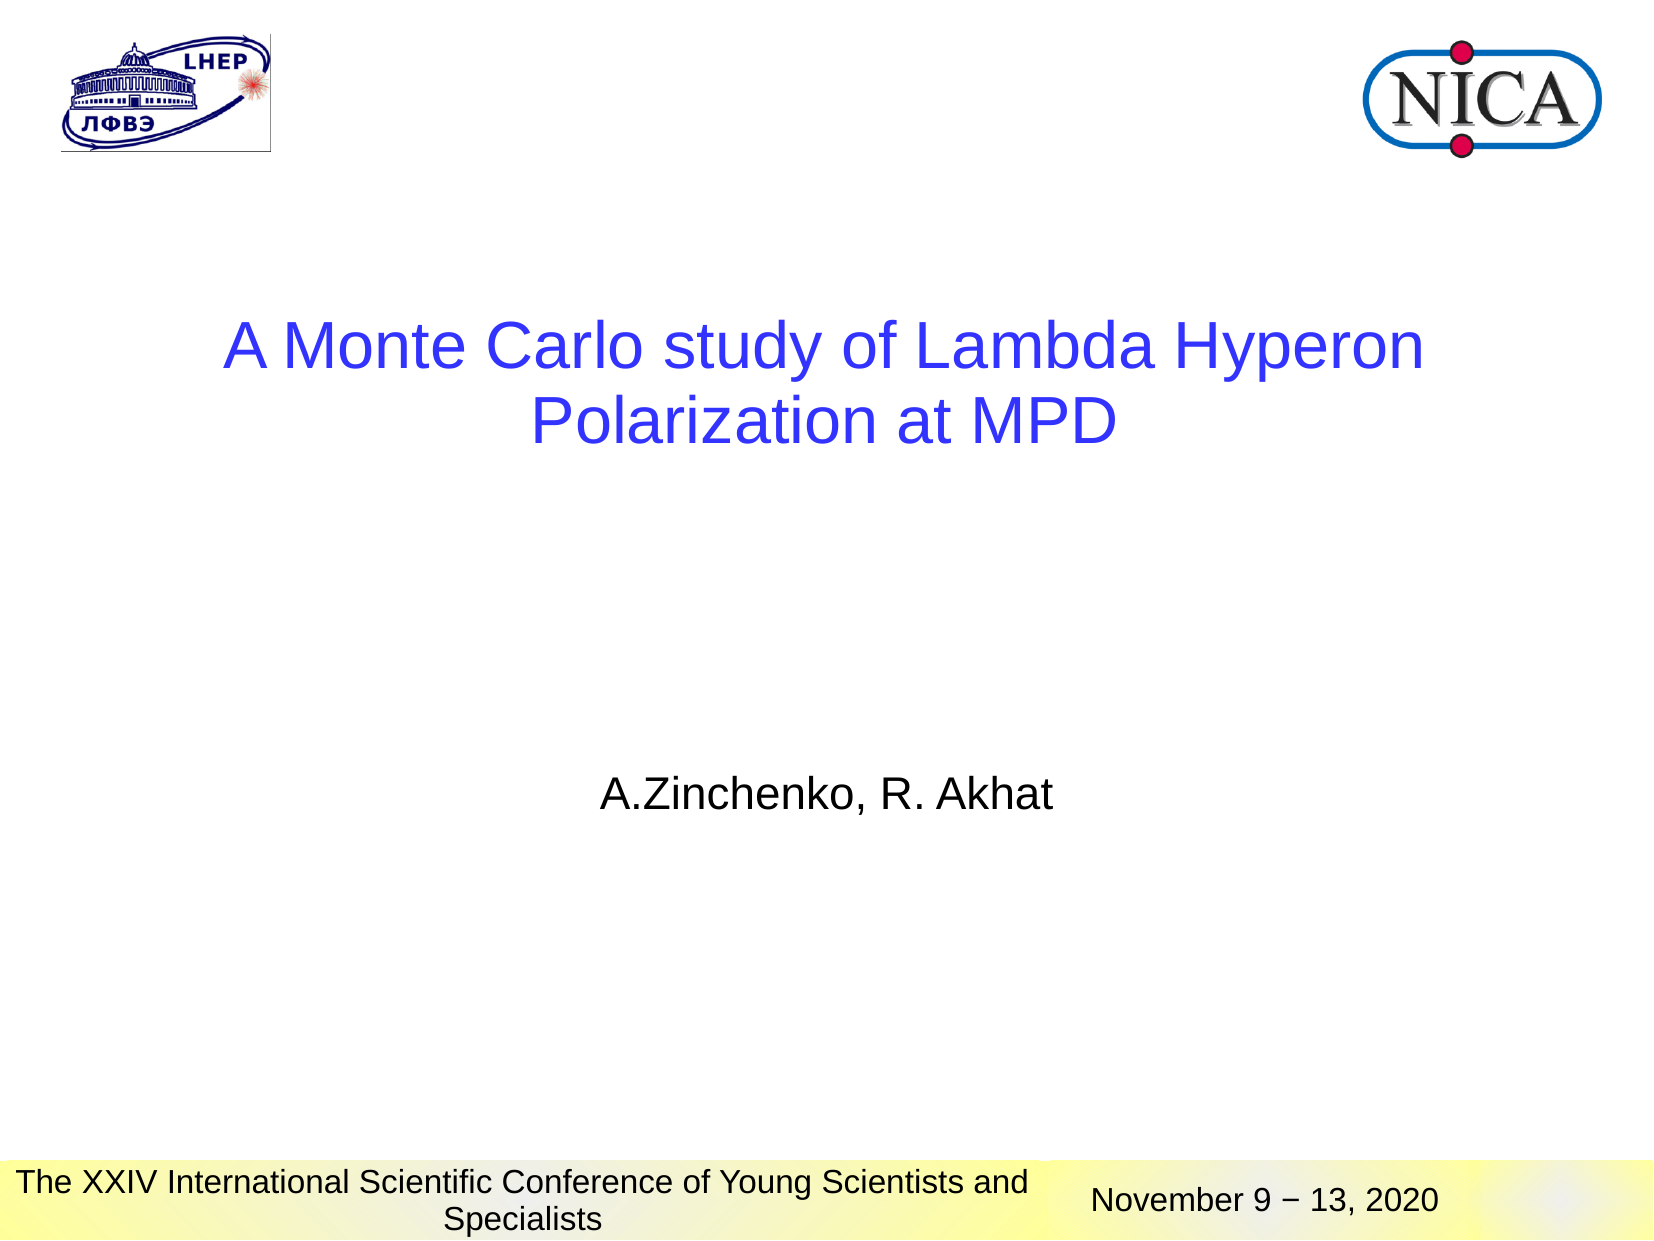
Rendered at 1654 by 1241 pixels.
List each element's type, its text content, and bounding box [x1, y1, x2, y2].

picture [61, 34, 271, 152]
text_box [1469, 1160, 1654, 1240]
subtitle A.Zinchenko, R. Akhat [82, 691, 1571, 896]
title A Monte Carlo study of Lambda Hyperon Polarization at MPD [90, 271, 1561, 496]
text_box The XXIV International Scientific Conference of Young Scientists and Specialists [0, 1160, 1047, 1240]
text_box November 9 − 13, 2020 [1047, 1160, 1469, 1240]
picture [1360, 35, 1604, 163]
